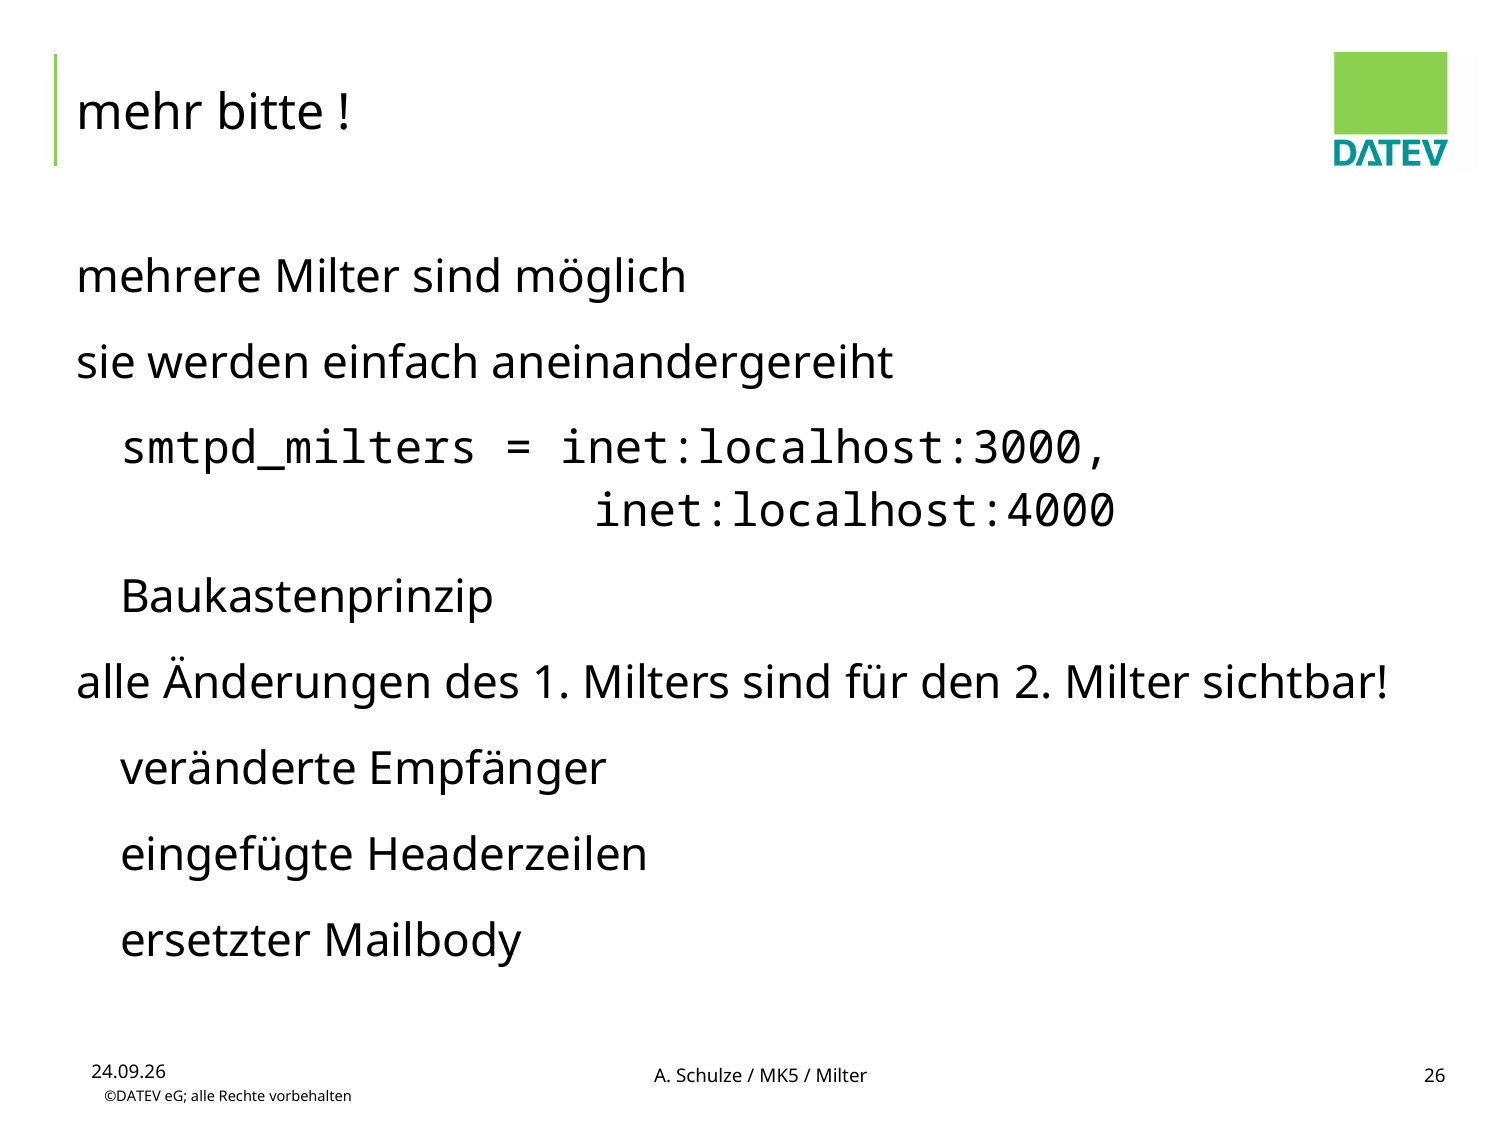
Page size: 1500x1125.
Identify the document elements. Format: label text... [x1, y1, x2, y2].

title mehr bitte ! [76, 46, 1235, 174]
list mehrere Milter sind möglich sie werden einfach aneinandergereiht smtpd_milters = inet:localhost:3000, inet:localhost:4000 Baukastenprinzip alle Änderungen des 1. Milters sind für den 2. Milter sichtbar! veränderte Empfänger eingefügte Headerzeilen ersetzter Mailbody [76, 243, 1447, 1026]
picture [1333, 52, 1478, 173]
